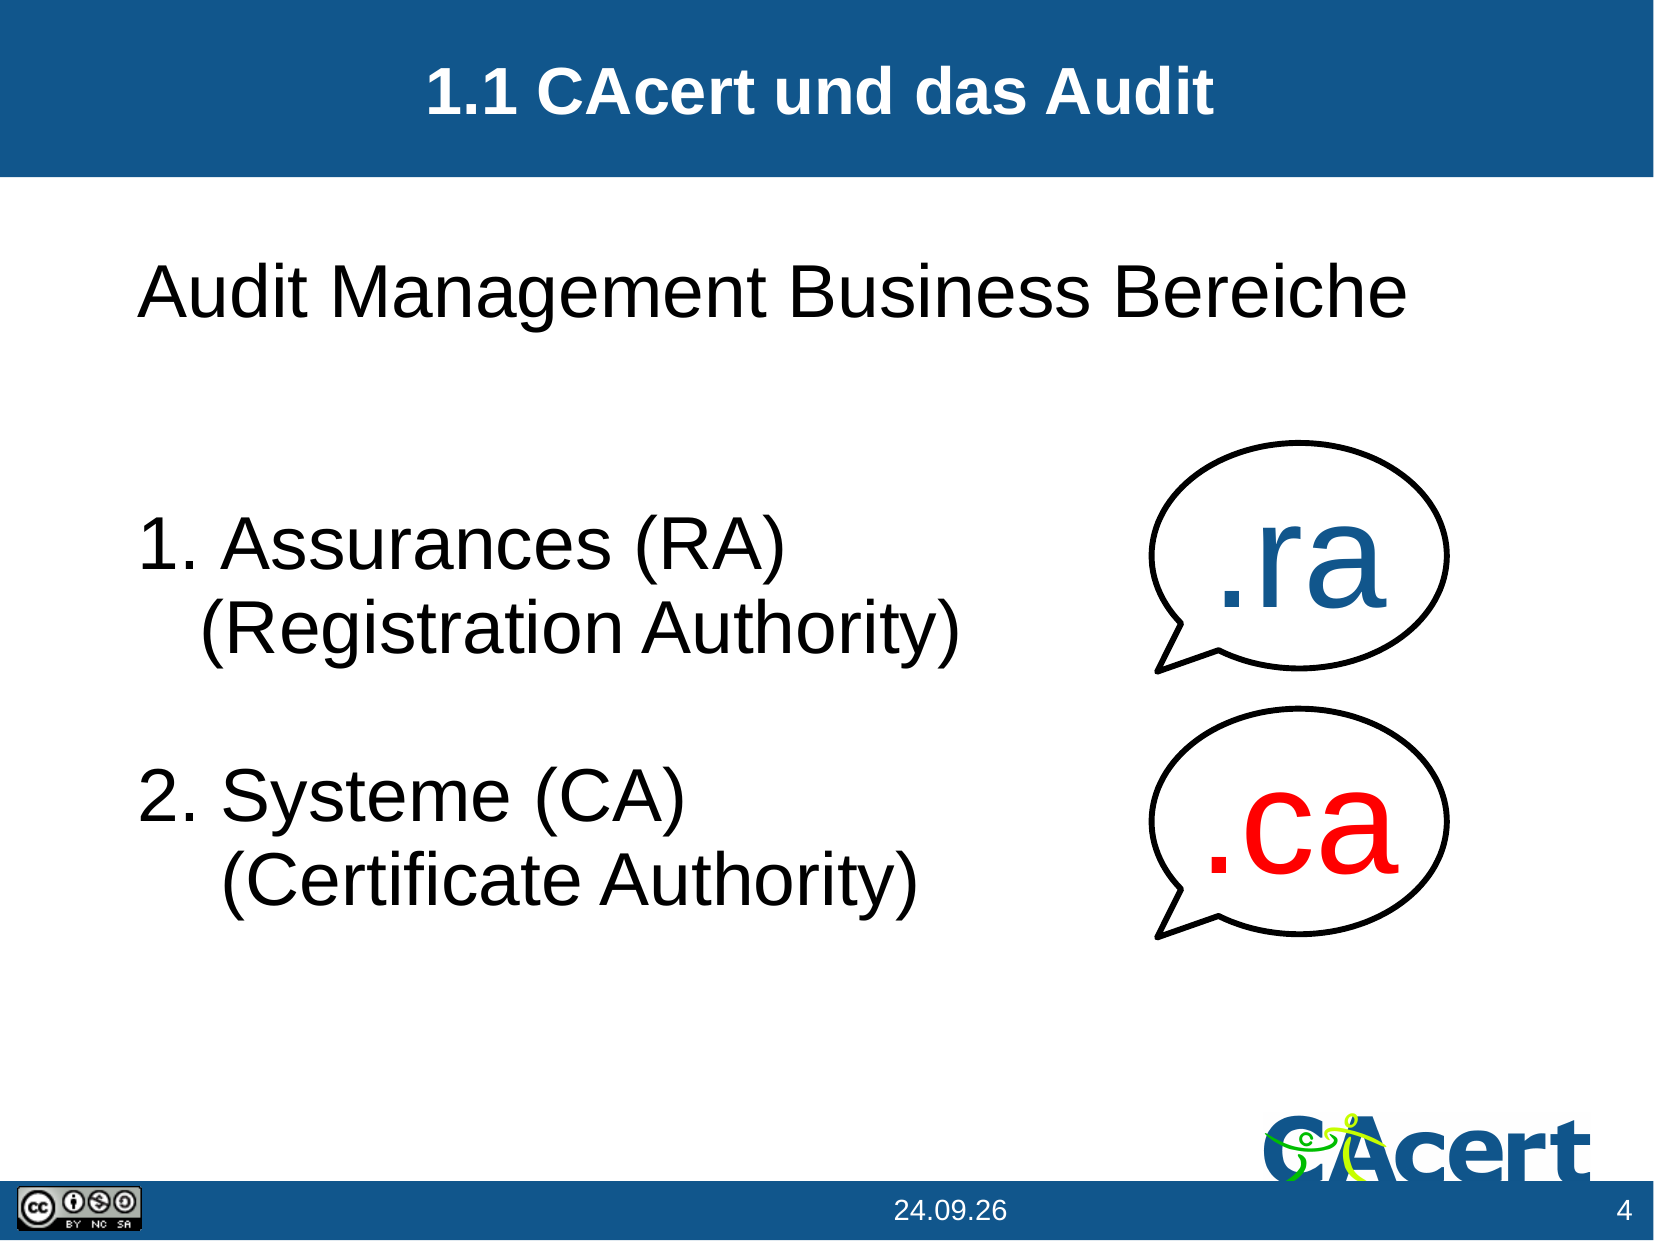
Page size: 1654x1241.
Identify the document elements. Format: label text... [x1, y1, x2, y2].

title 1.1 CAcert und das Audit [76, 17, 1565, 166]
picture [1263, 1112, 1591, 1181]
picture [17, 1186, 142, 1231]
text_box Audit Management Business Bereiche Assurances (RA) (Registration Authority) Systeme (CA) (Certificate Authority) [122, 241, 1425, 1004]
text_box .ca [1151, 708, 1447, 938]
text_box .ra [1151, 442, 1447, 672]
